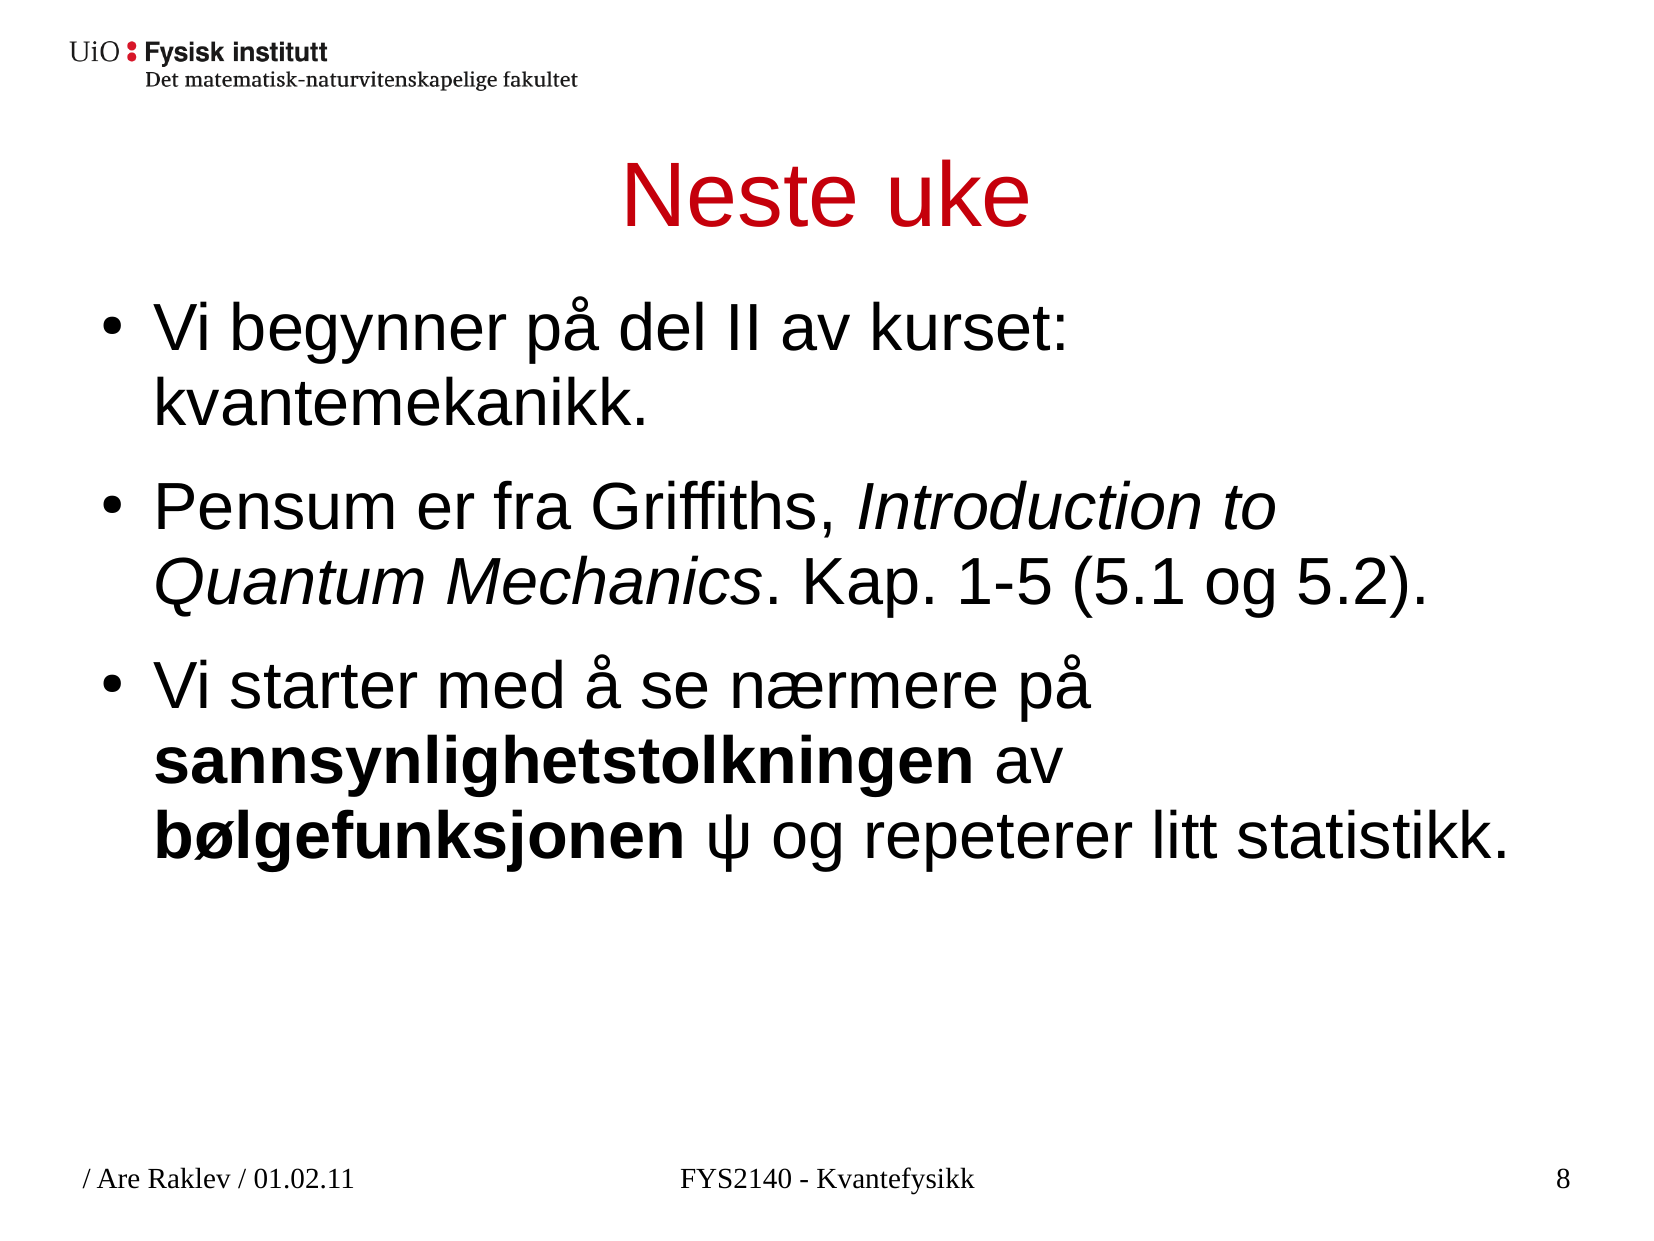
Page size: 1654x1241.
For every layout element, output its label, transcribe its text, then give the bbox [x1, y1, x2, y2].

picture [68, 37, 581, 93]
list Vi begynner på del II av kurset: kvantemekanikk. Pensum er fra Griffiths, Introduction to Quantum Mechanics. Kap. 1-5 (5.1 og 5.2). Vi starter med å se nærmere på sannsynlighetstolkningen av bølgefunksjonen ψ og repeterer litt statistikk. [82, 290, 1538, 1094]
title Neste uke [82, 90, 1571, 298]
